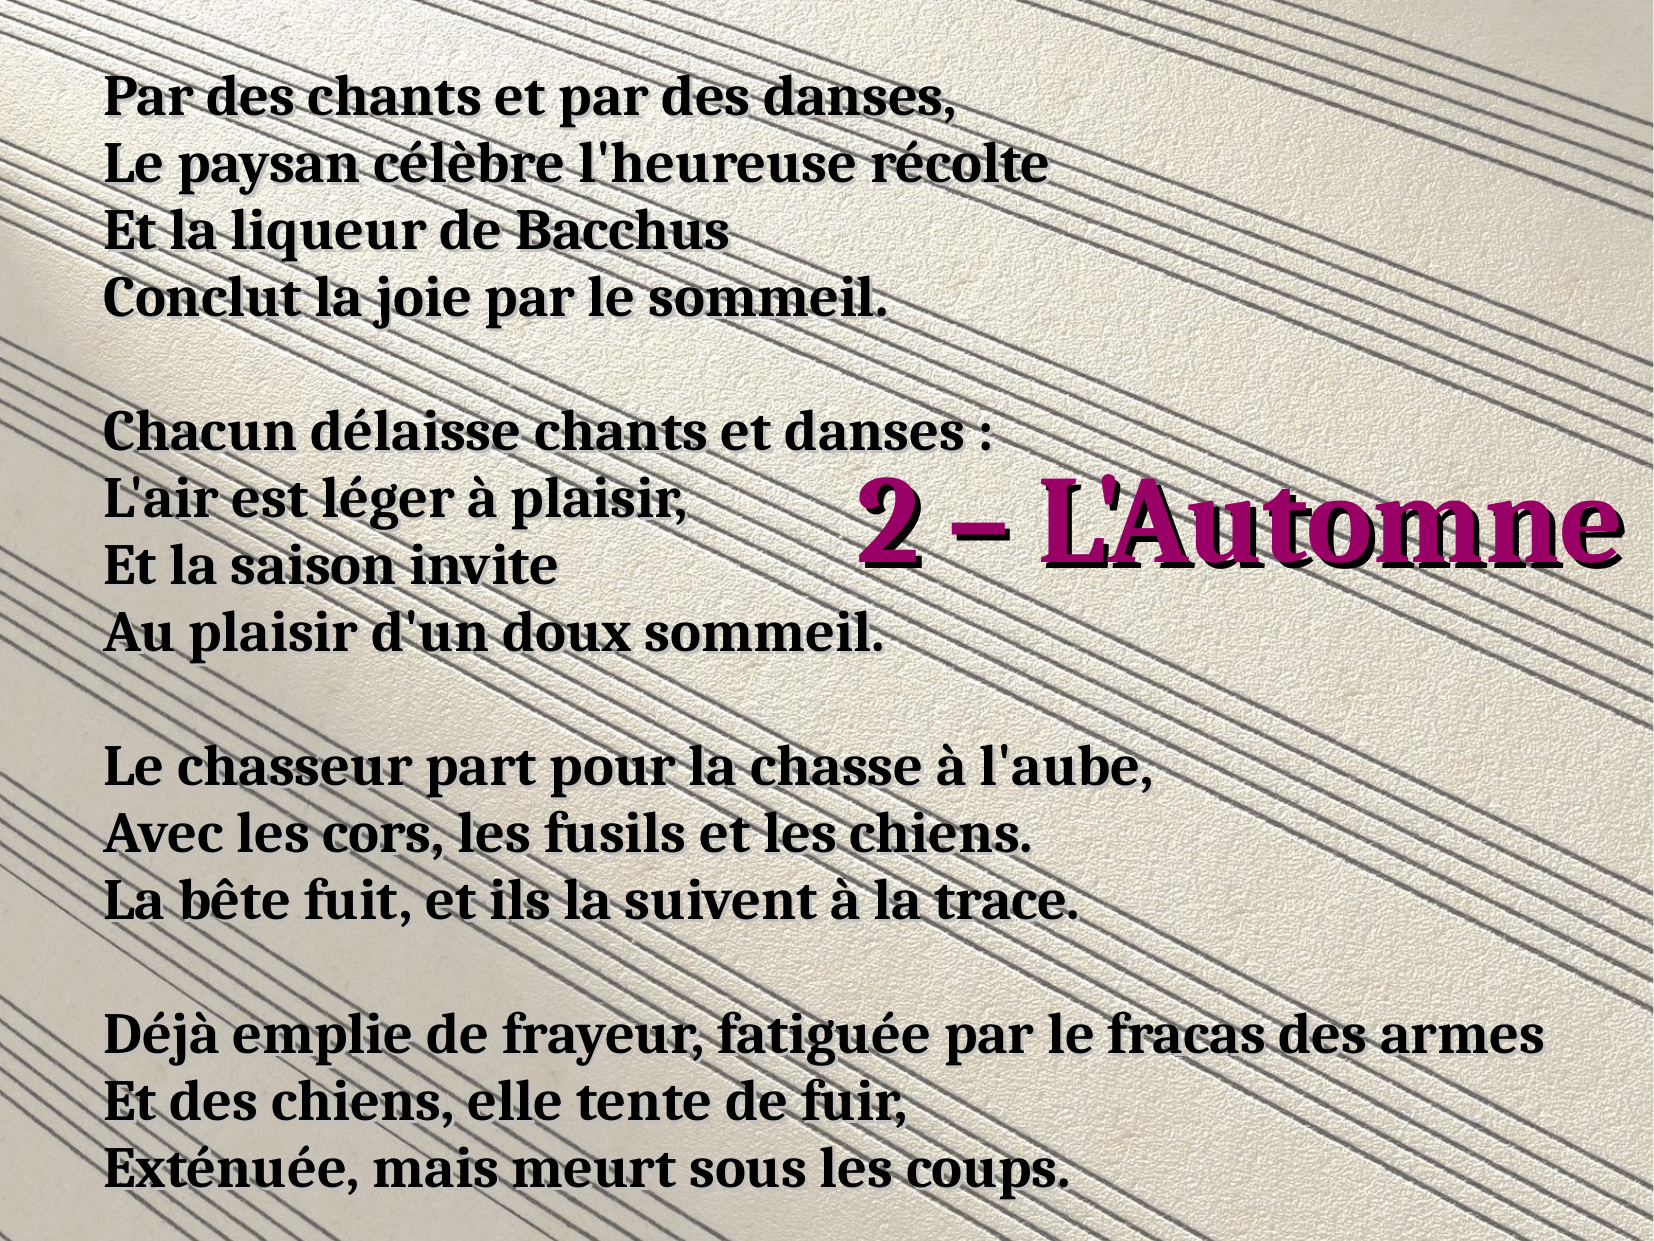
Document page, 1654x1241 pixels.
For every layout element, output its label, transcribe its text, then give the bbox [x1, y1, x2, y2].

text_box Par des chants et par des danses, Le paysan célèbre l'heureuse récolte Et la liqueur de Bacchus Conclut la joie par le sommeil. Chacun délaisse chants et danses : L'air est léger à plaisir, Et la saison invite Au plaisir d'un doux sommeil. Le chasseur part pour la chasse à l'aube, Avec les cors, les fusils et les chiens. La bête fuit, et ils la suivent à la trace. Déjà emplie de frayeur, fatiguée par le fracas des armes Et des chiens, elle tente de fuir, Exténuée, mais meurt sous les coups. [88, 55, 1654, 1241]
text_box 2 – L'Automne [826, 442, 1654, 798]
picture [0, 0, 1654, 1241]
